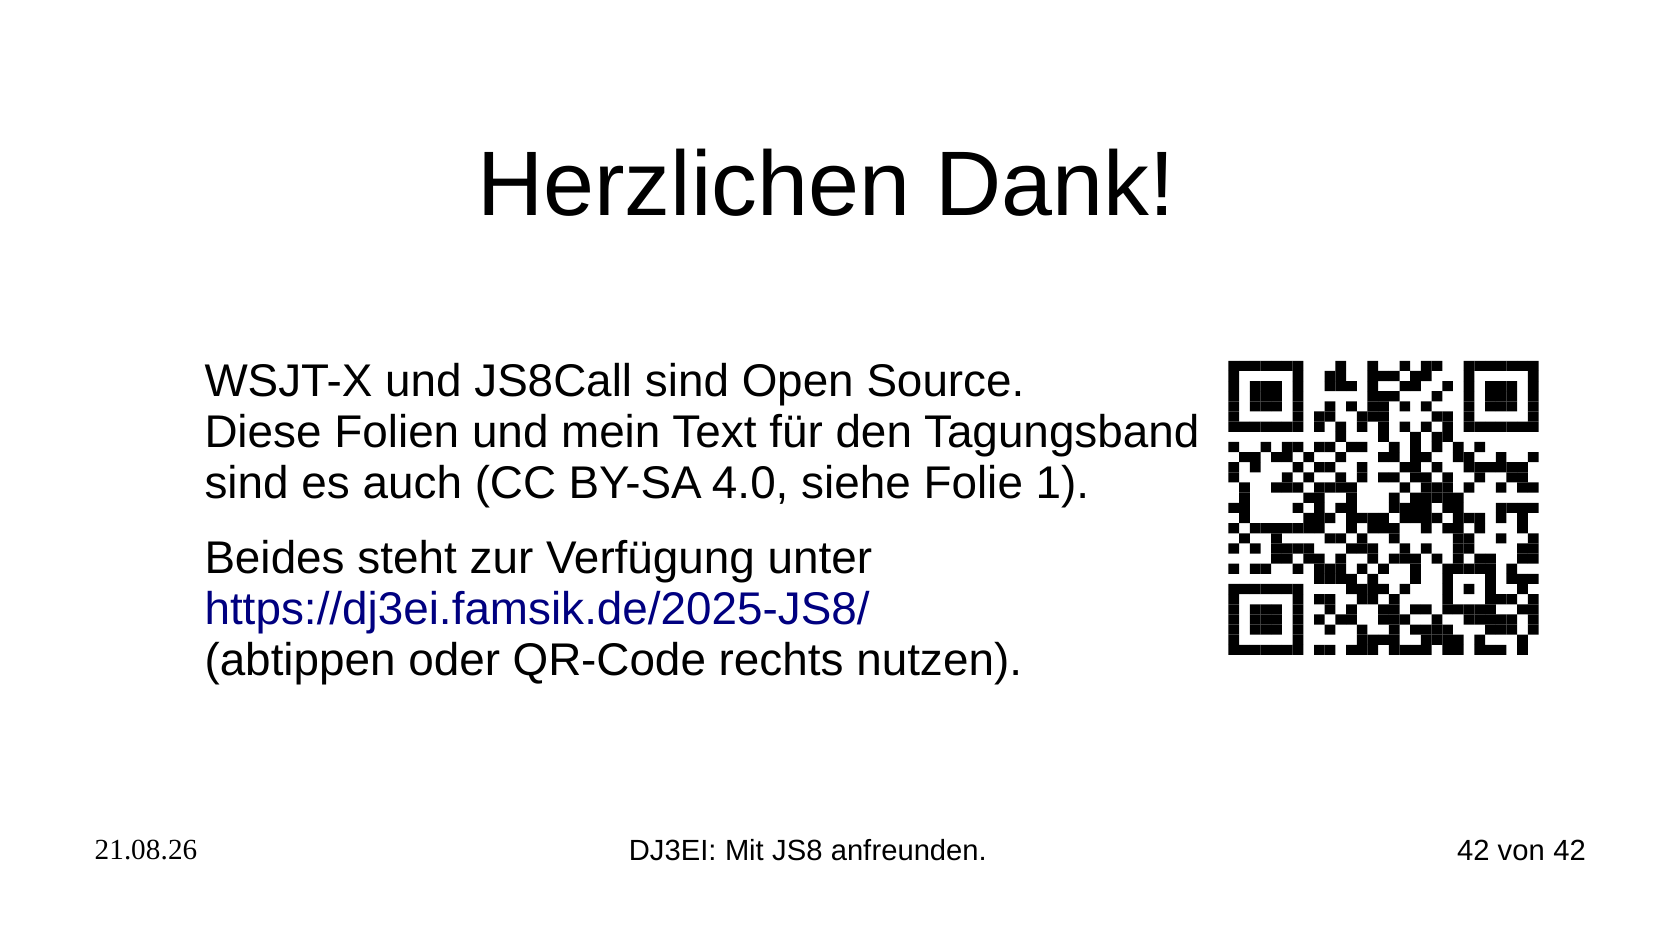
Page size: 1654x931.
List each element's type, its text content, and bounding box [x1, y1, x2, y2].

text_box WSJT-X und JS8Call sind Open Source. Diese Folien und mein Text für den Tagungsband sind es auch (CC BY-SA 4.0, siehe Folie 1). Beides steht zur Verfügung unter https://dj3ei.famsik.de/2025-JS8/ (abtippen oder QR-Code rechts nutzen). [189, 347, 1213, 694]
title Herzlichen Dank! [82, 106, 1571, 262]
picture [1184, 318, 1583, 697]
